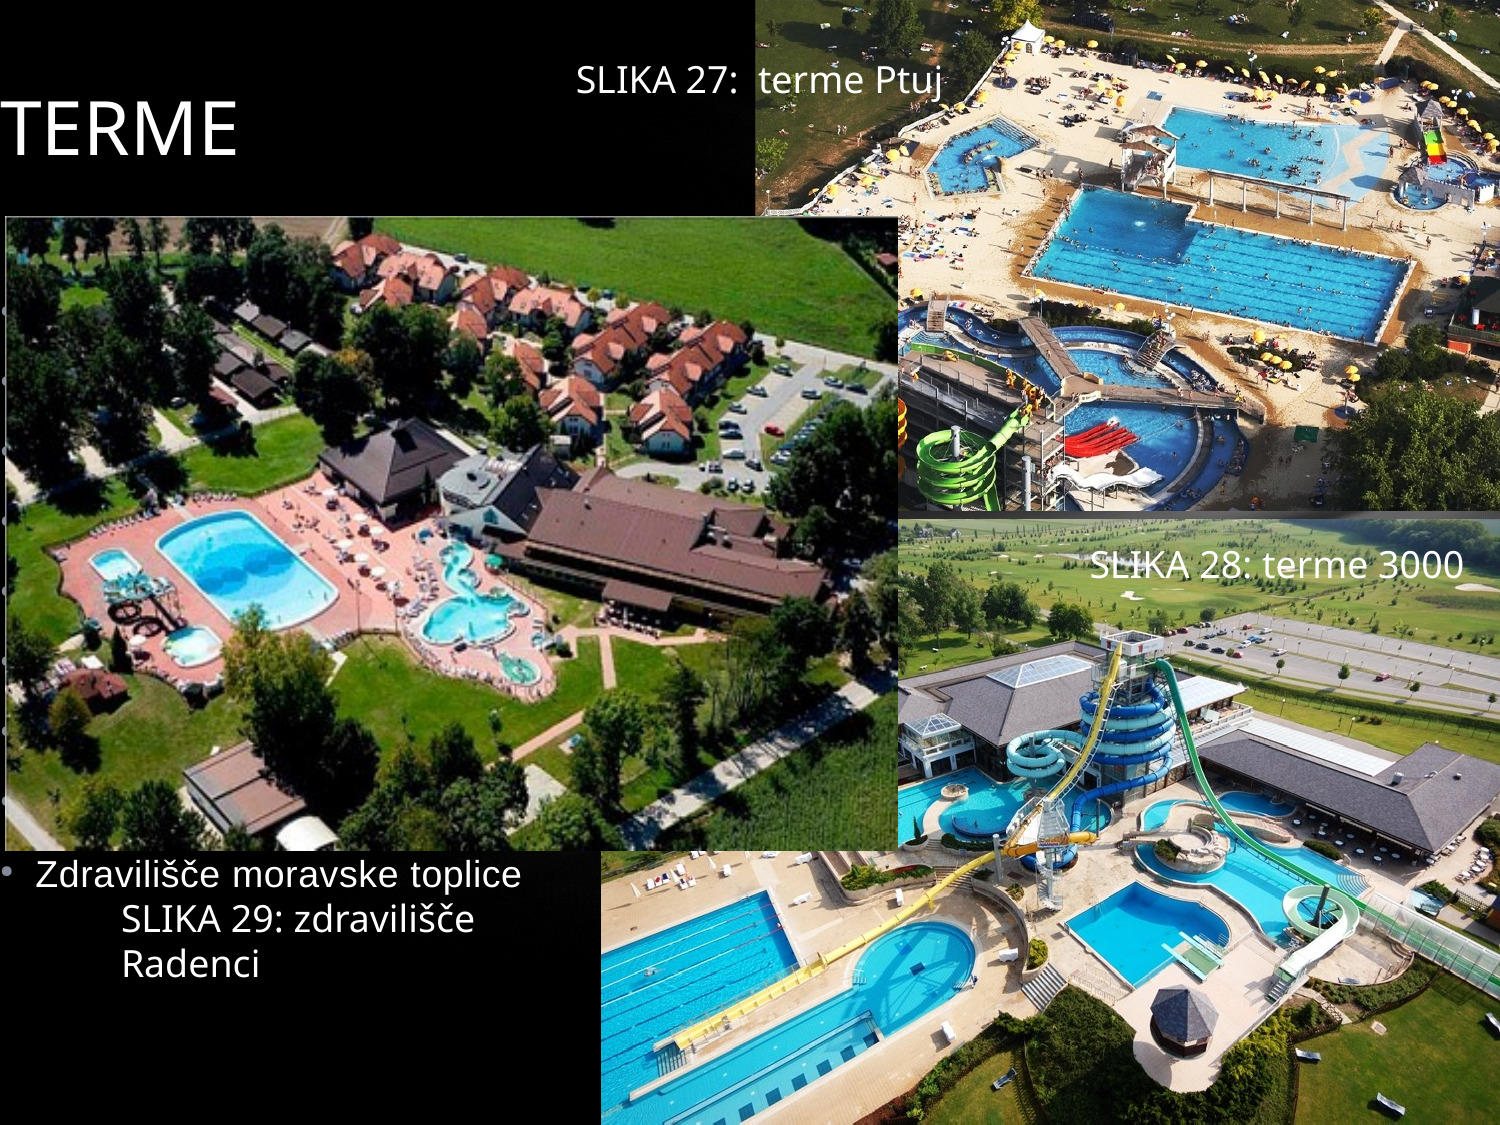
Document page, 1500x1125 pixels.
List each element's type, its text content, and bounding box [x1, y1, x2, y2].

picture [601, 998, 621, 1009]
text_box SLIKA 29: zdravilišče Radenci [106, 887, 538, 993]
text_box SLIKA 28: terme 3000 [1074, 533, 1483, 594]
text_box SLIKA 27: terme Ptuj [561, 48, 993, 109]
picture [0, 0, 1500, 1125]
title TERME [0, 31, 755, 219]
subtitle Značilne za panonski svet Zaradi termalne in mineralne vode Vodi sta zdravilni Znane so: Terme Ptuj Zdravilišča Banovci Terme Lendava Terme 3000 Zdravilišče moravske toplice [0, 240, 601, 1015]
